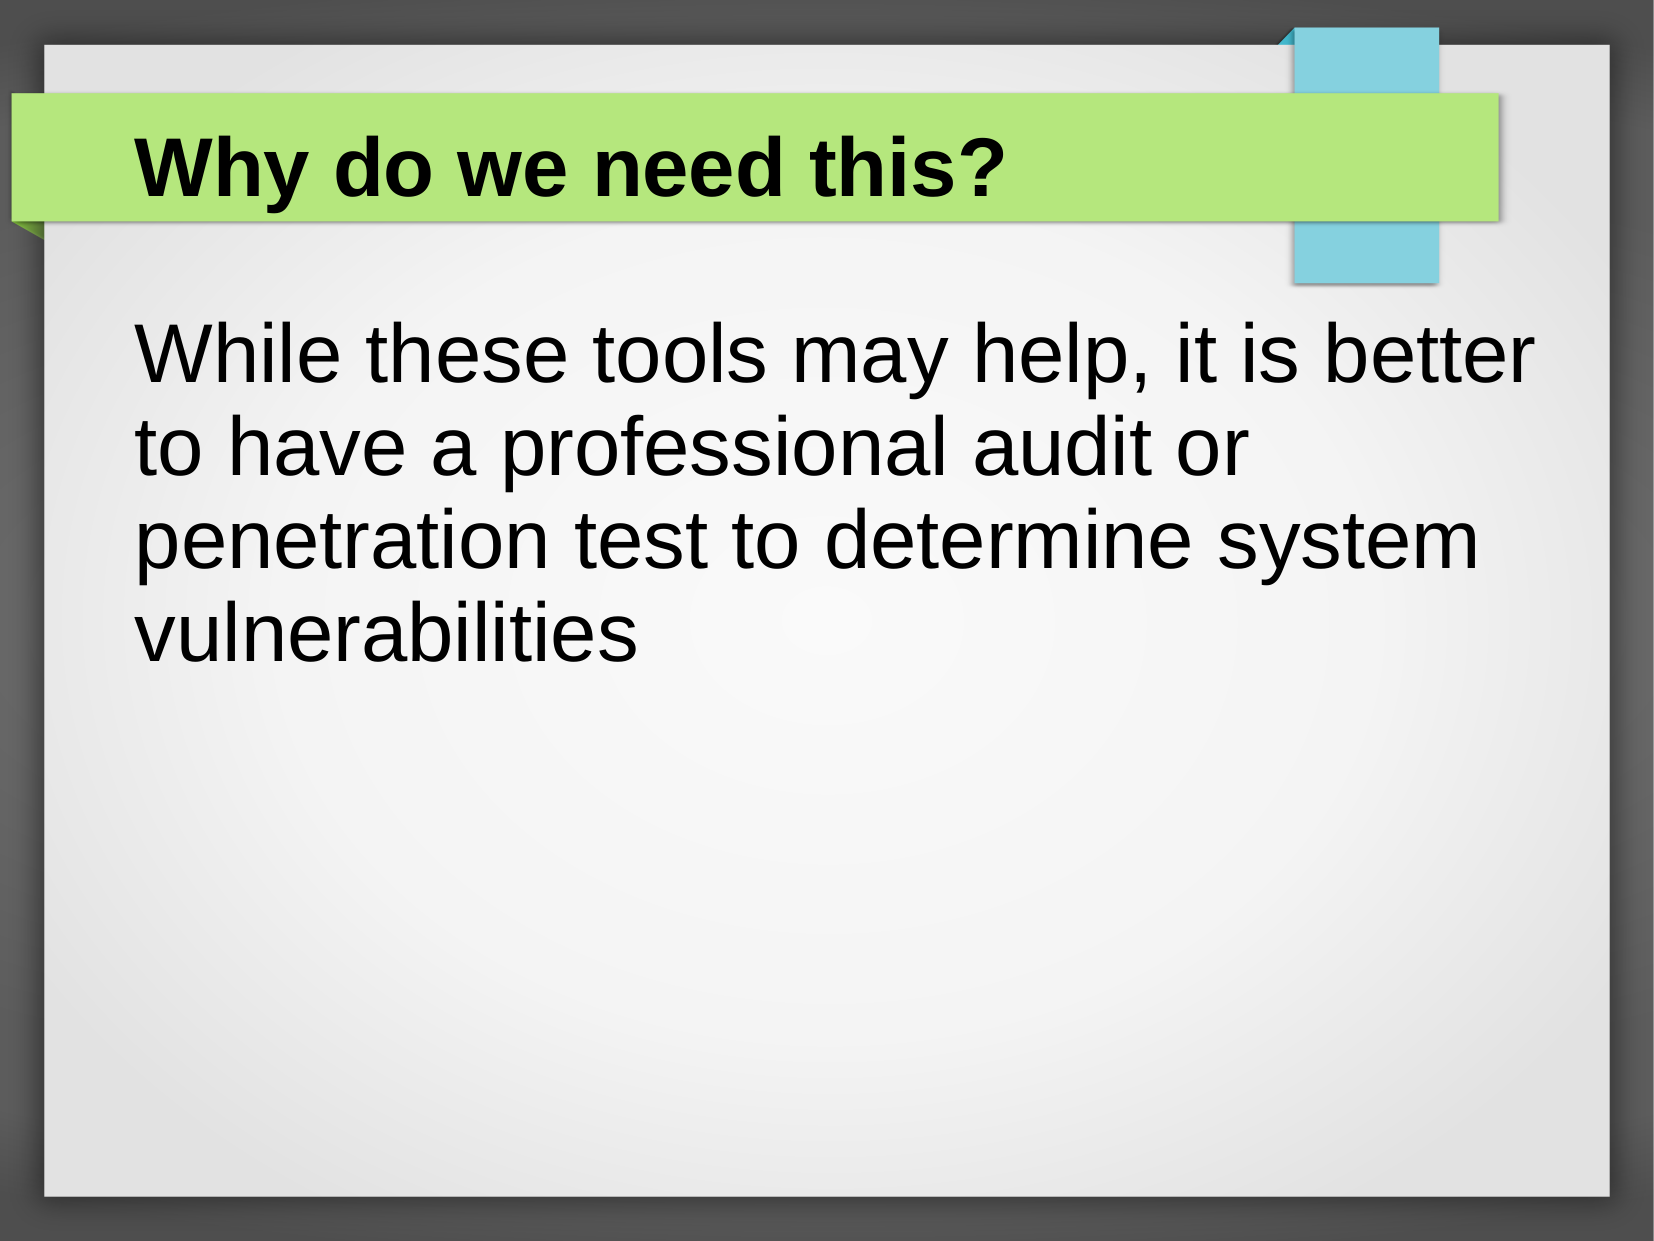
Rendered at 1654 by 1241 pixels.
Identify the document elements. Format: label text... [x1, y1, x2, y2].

picture [0, 0, 1654, 1241]
text_box Why do we need this? While these tools may help, it is better to have a professional audit or penetration test to determine system vulnerabilities [120, 114, 1577, 687]
